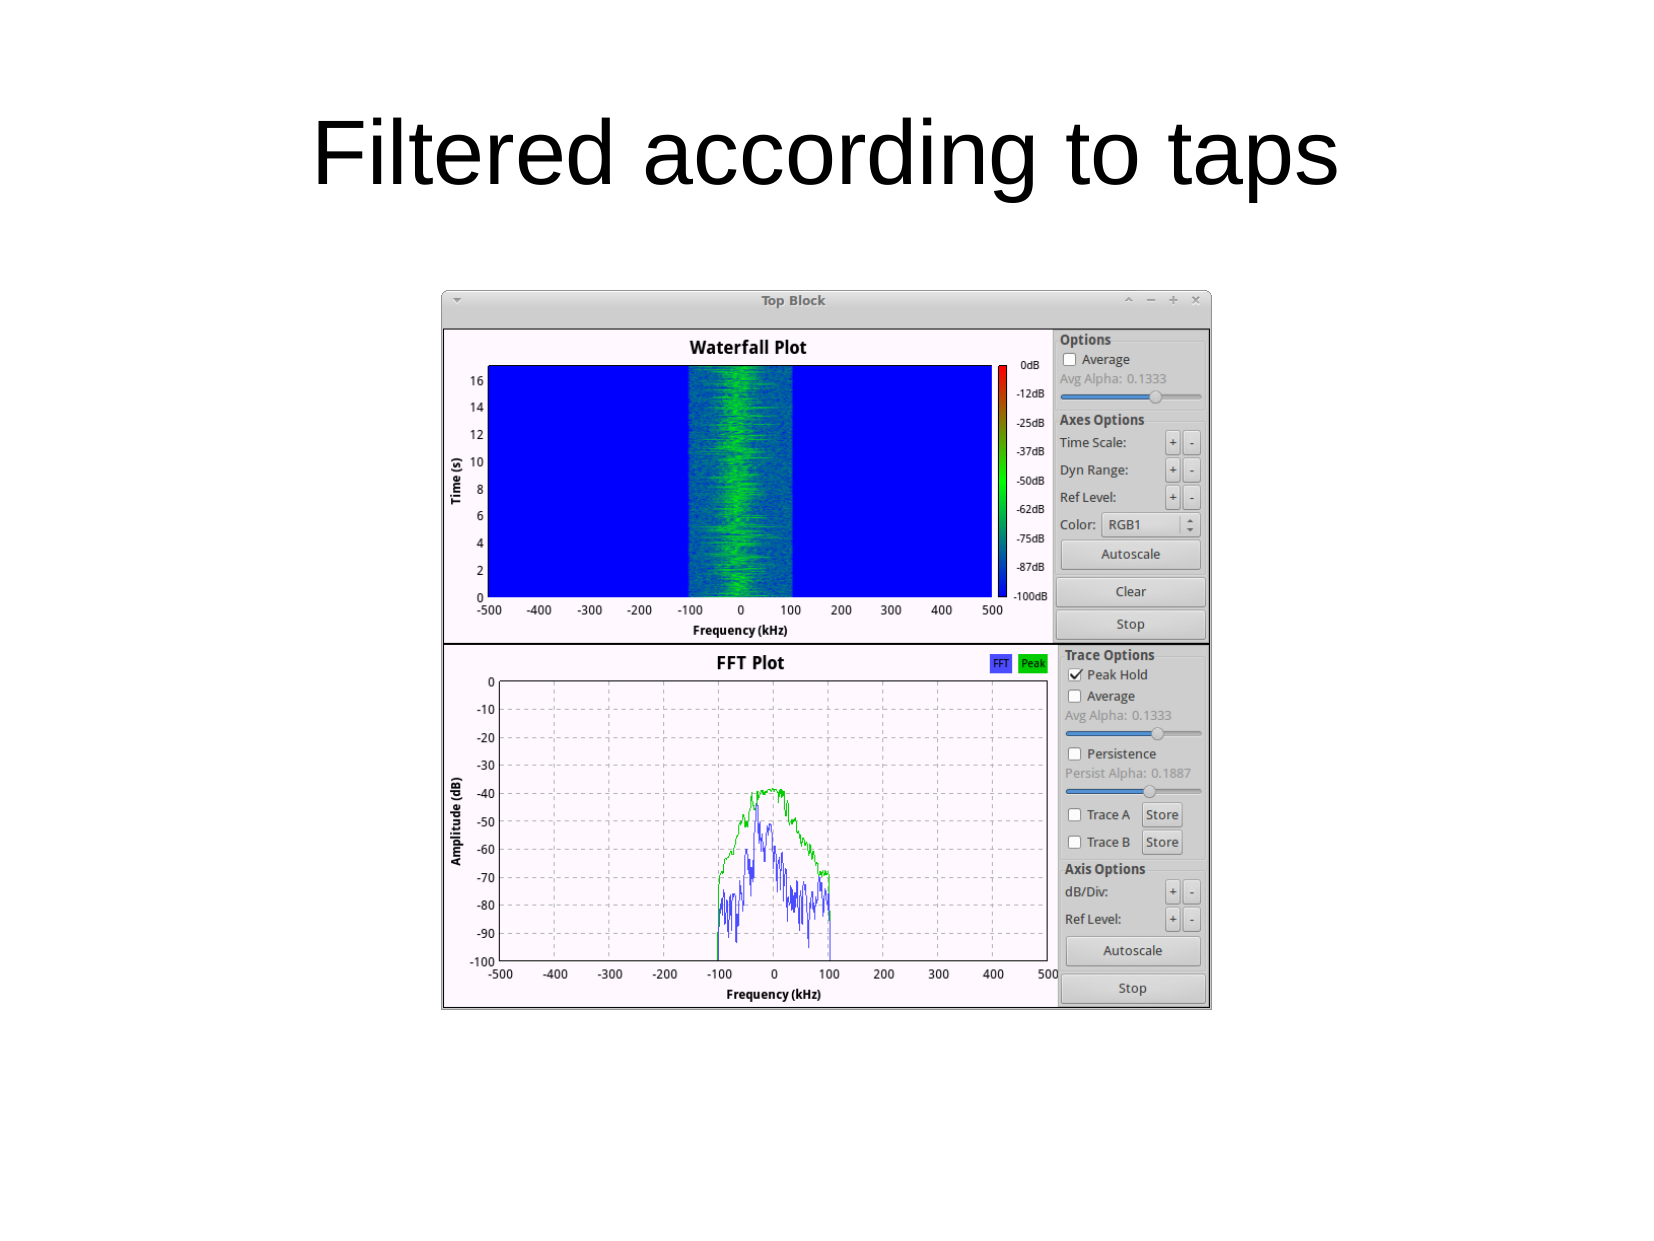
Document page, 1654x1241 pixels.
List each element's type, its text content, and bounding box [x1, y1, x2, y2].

picture [441, 290, 1212, 1010]
title Filtered according to taps [82, 49, 1571, 257]
